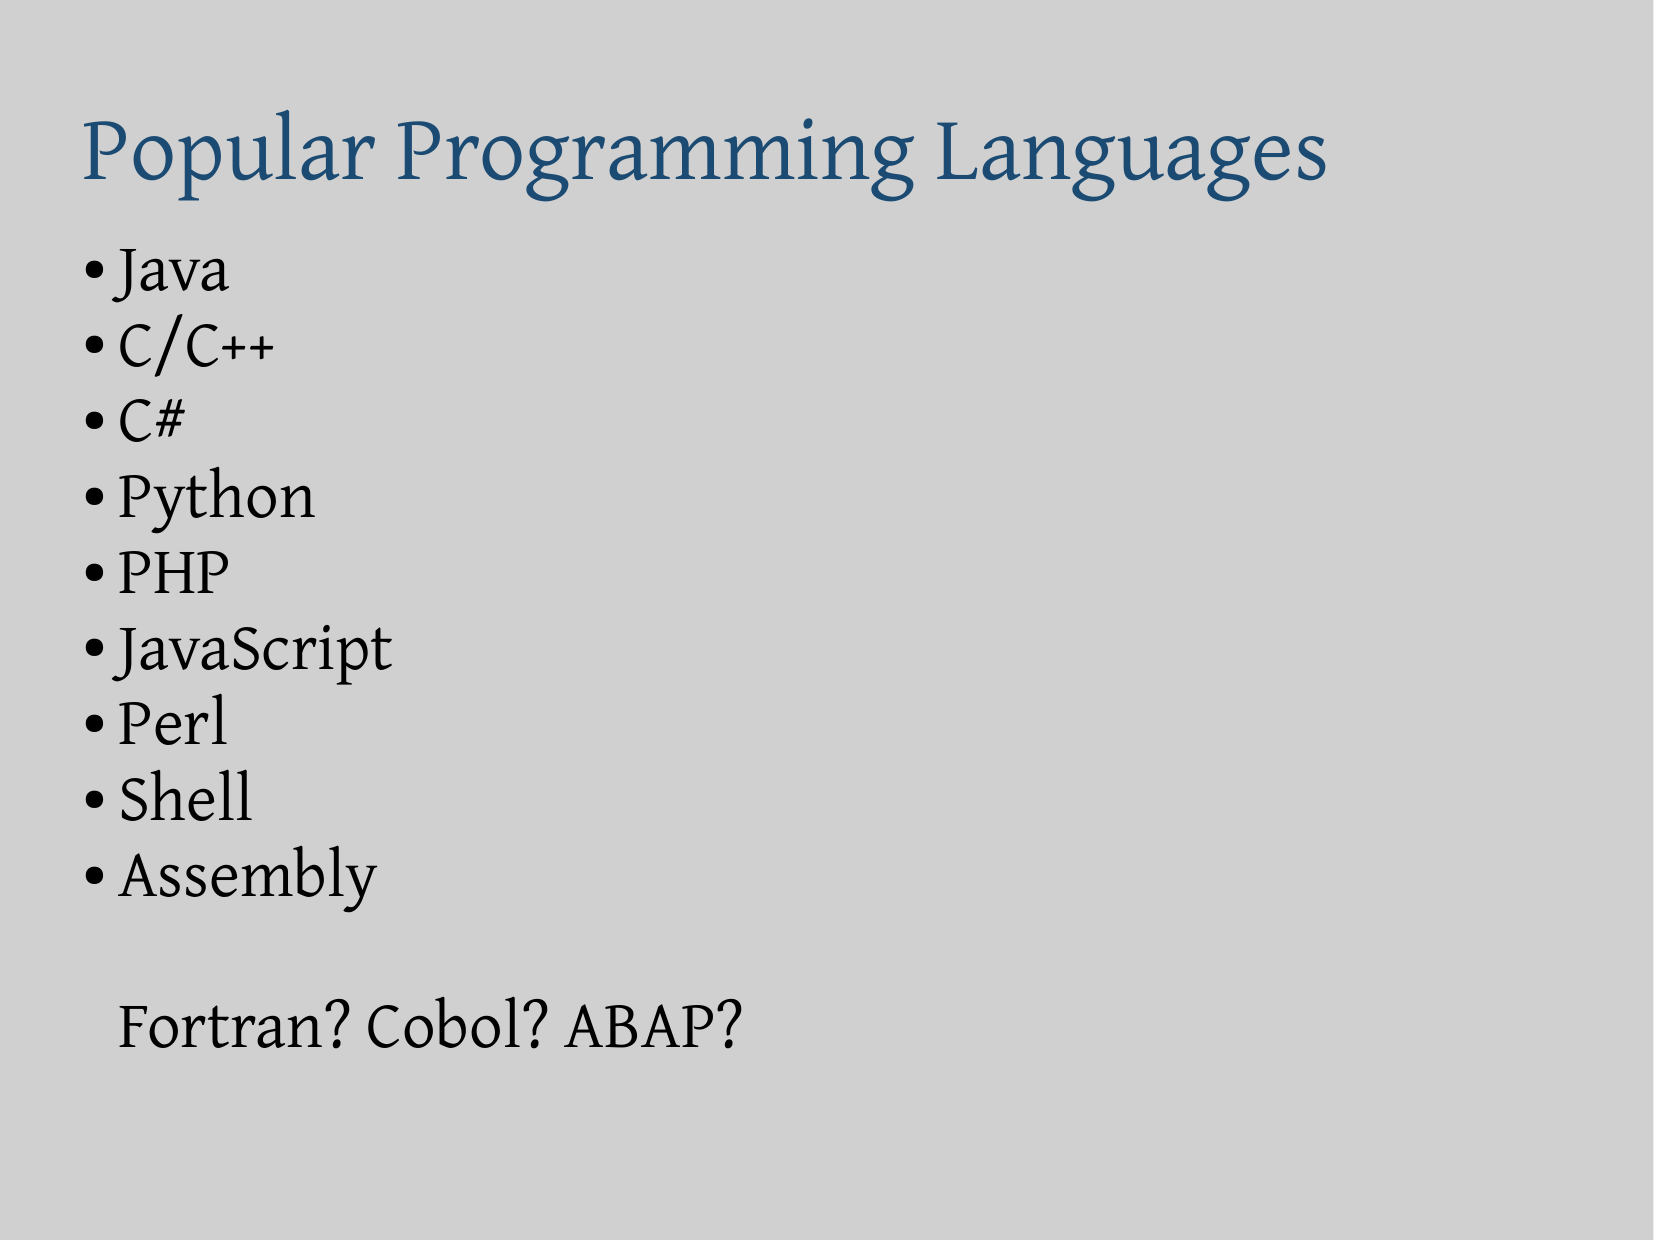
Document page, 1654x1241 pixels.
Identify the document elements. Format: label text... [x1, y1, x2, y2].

title Popular Programming Languages [82, 49, 1571, 231]
subtitle Java C/C++ C# Python PHP JavaScript Perl Shell Assembly Fortran? Cobol? ABAP? [82, 231, 1571, 1068]
